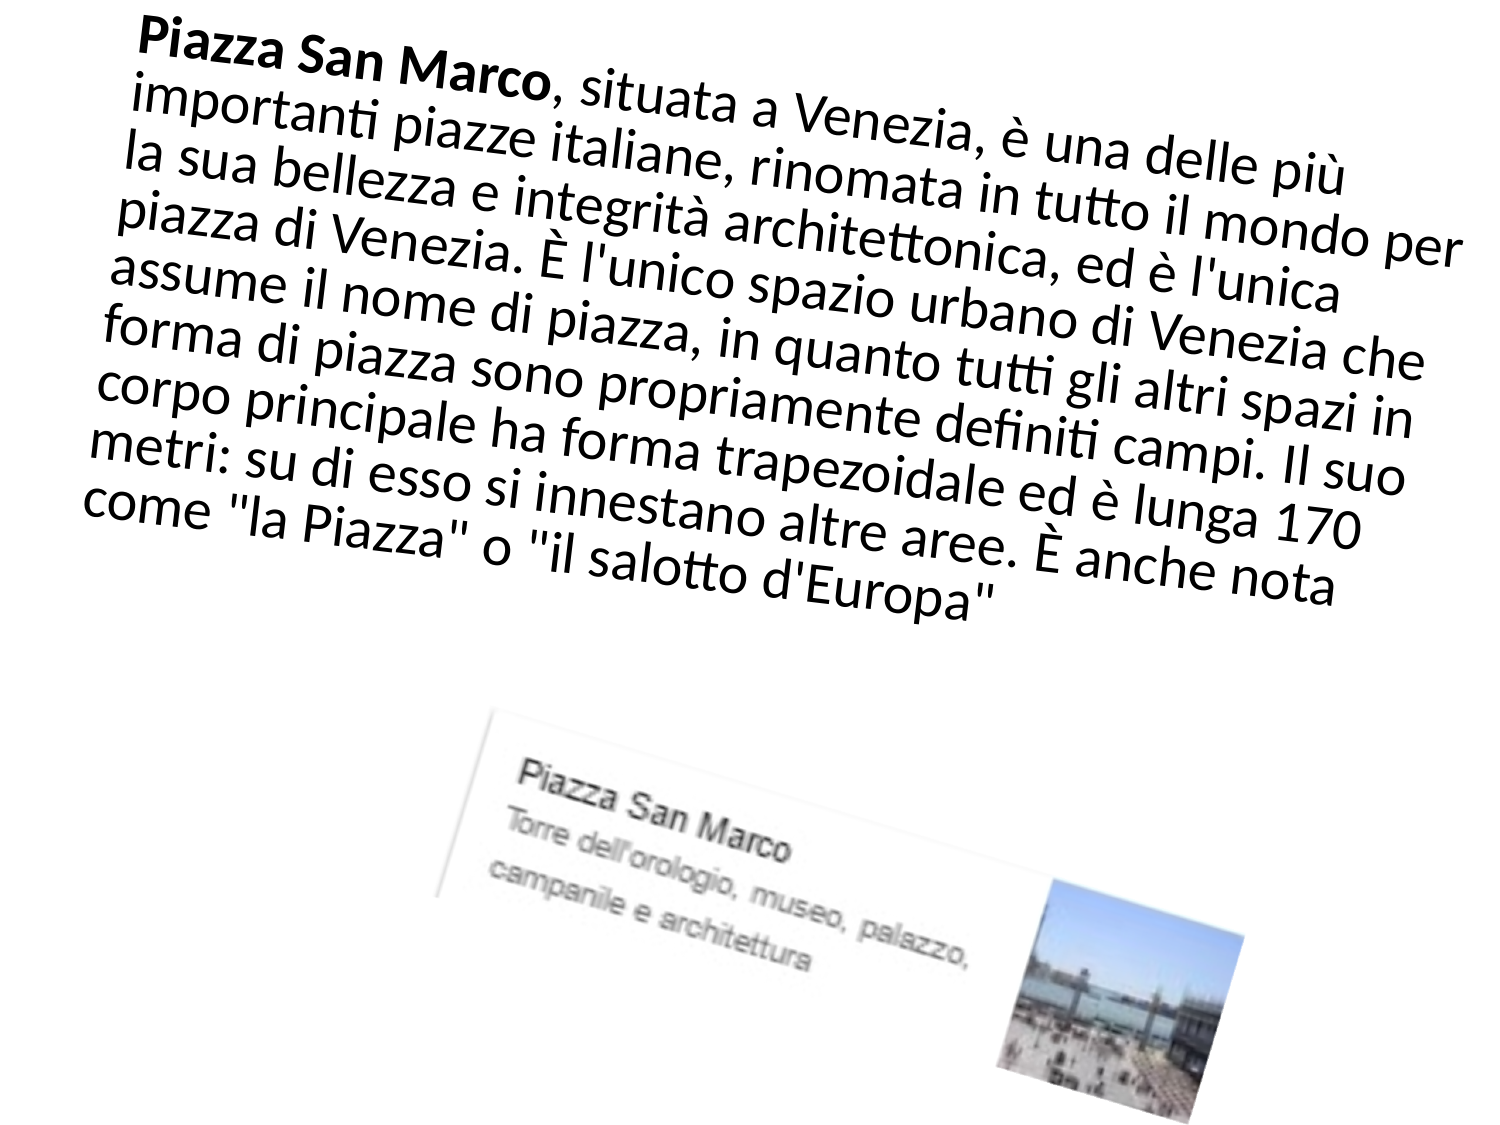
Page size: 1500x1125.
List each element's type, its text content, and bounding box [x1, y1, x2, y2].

text_box Piazza San Marco, situata a Venezia, è una delle più importanti piazze italiane, rinomata in tutto il mondo per la sua bellezza e integrità architettonica, ed è l'unica piazza di Venezia. È l'unico spazio urbano di Venezia che assume il nome di piazza, in quanto tutti gli altri spazi in forma di piazza sono propriamente definiti campi. Il suo corpo principale ha forma trapezoidale ed è lunga 170 metri: su di esso si innestano altre aree. È anche nota come "la Piazza" o "il salotto d'Europa" [63, 0, 1500, 700]
picture [431, 704, 1246, 1125]
